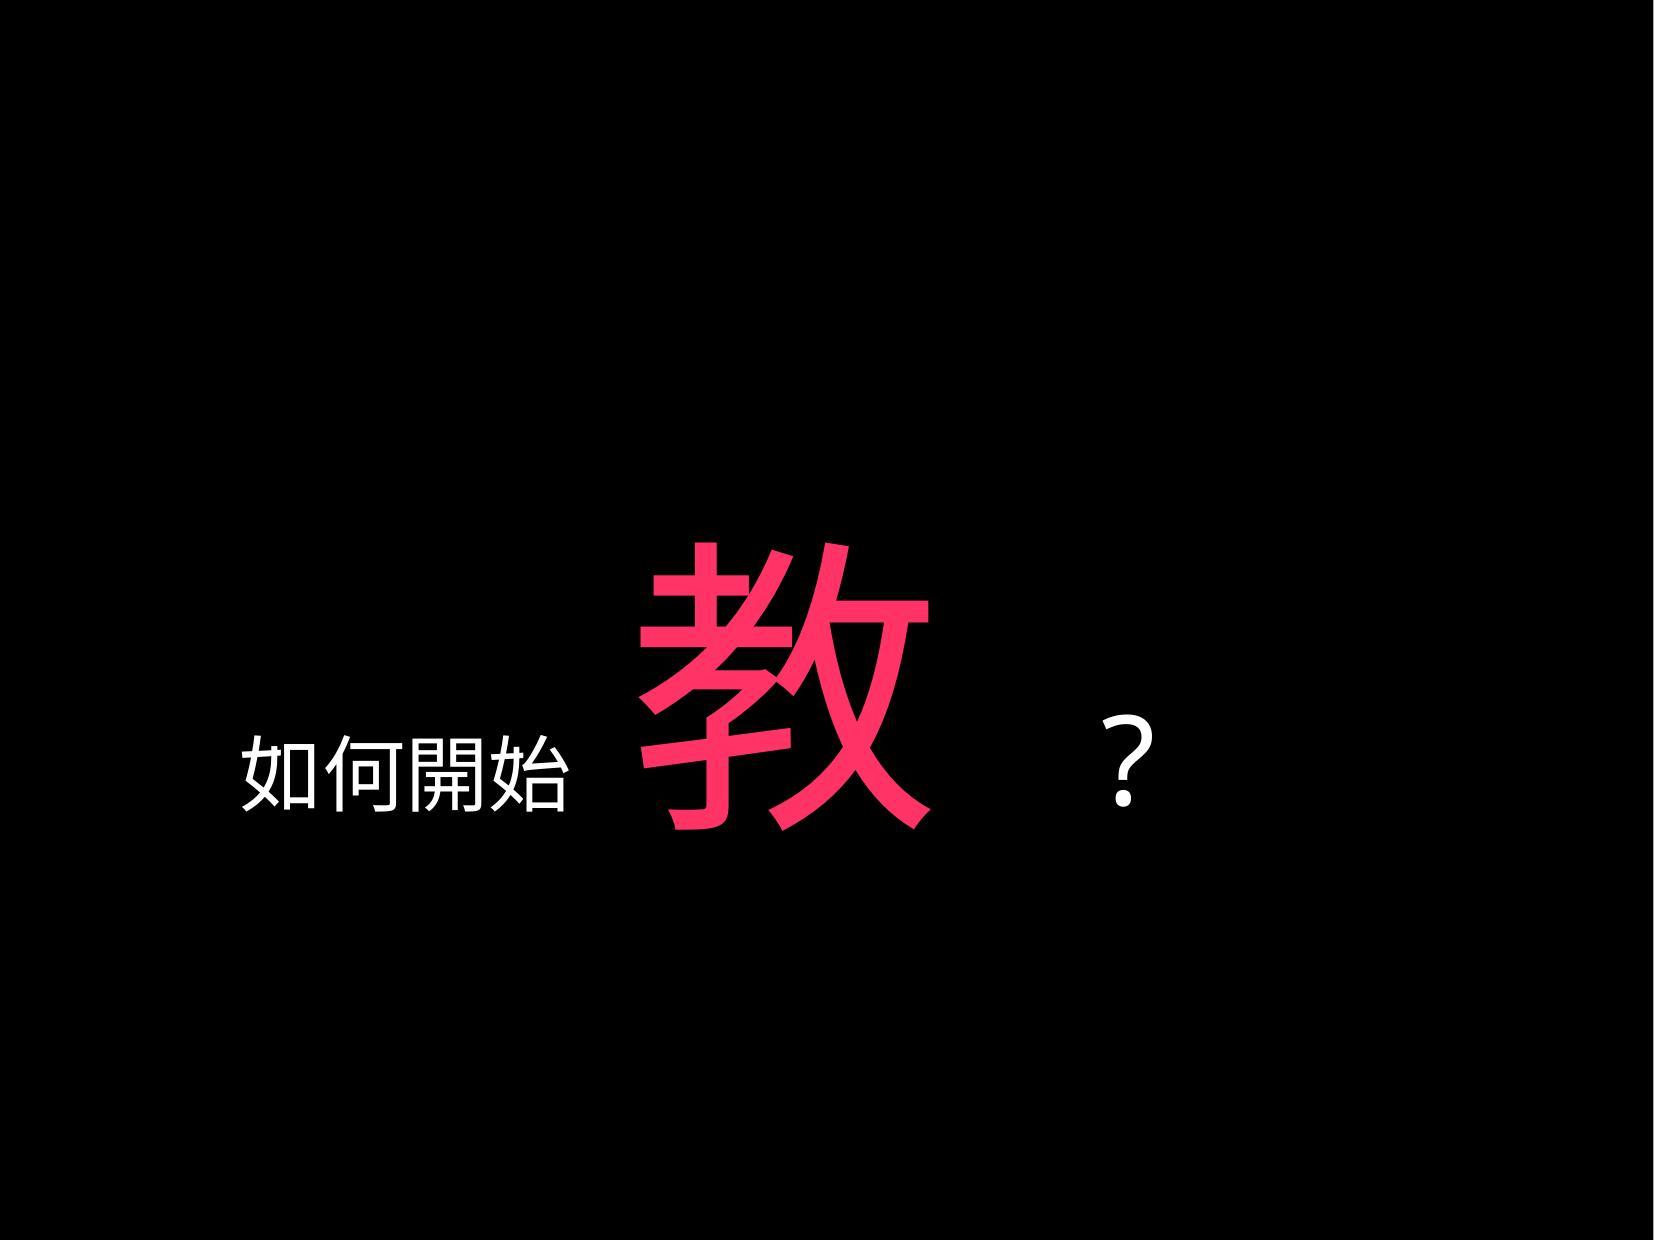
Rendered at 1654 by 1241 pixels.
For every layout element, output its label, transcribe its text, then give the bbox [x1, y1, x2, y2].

text_box 如何開始 教 ? [224, 435, 1430, 763]
